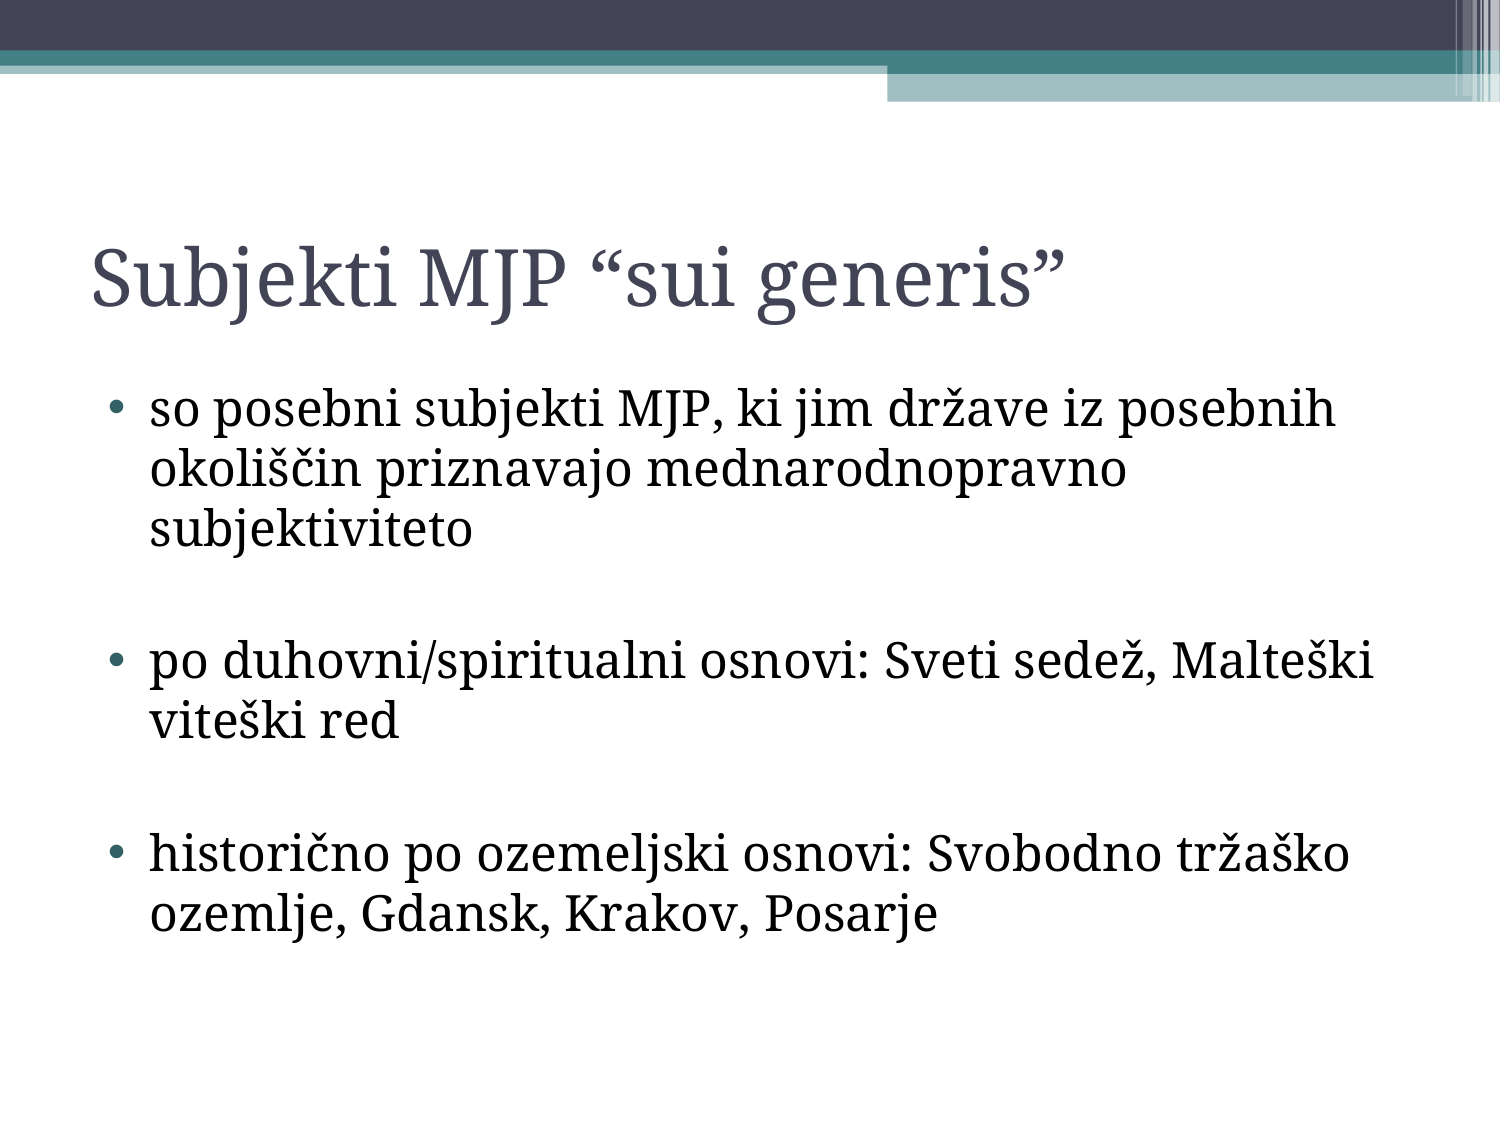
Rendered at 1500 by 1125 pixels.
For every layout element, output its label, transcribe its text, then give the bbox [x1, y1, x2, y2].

list so posebni subjekti MJP, ki jim države iz posebnih okoliščin priznavajo mednarodnopravno subjektiviteto po duhovni/spiritualni osnovi: Sveti sedež, Malteški viteški red historično po ozemeljski osnovi: Svobodno tržaško ozemlje, Gdansk, Krakov, Posarje [75, 369, 1426, 1079]
title Subjekti MJP “sui generis” [75, 187, 1426, 363]
